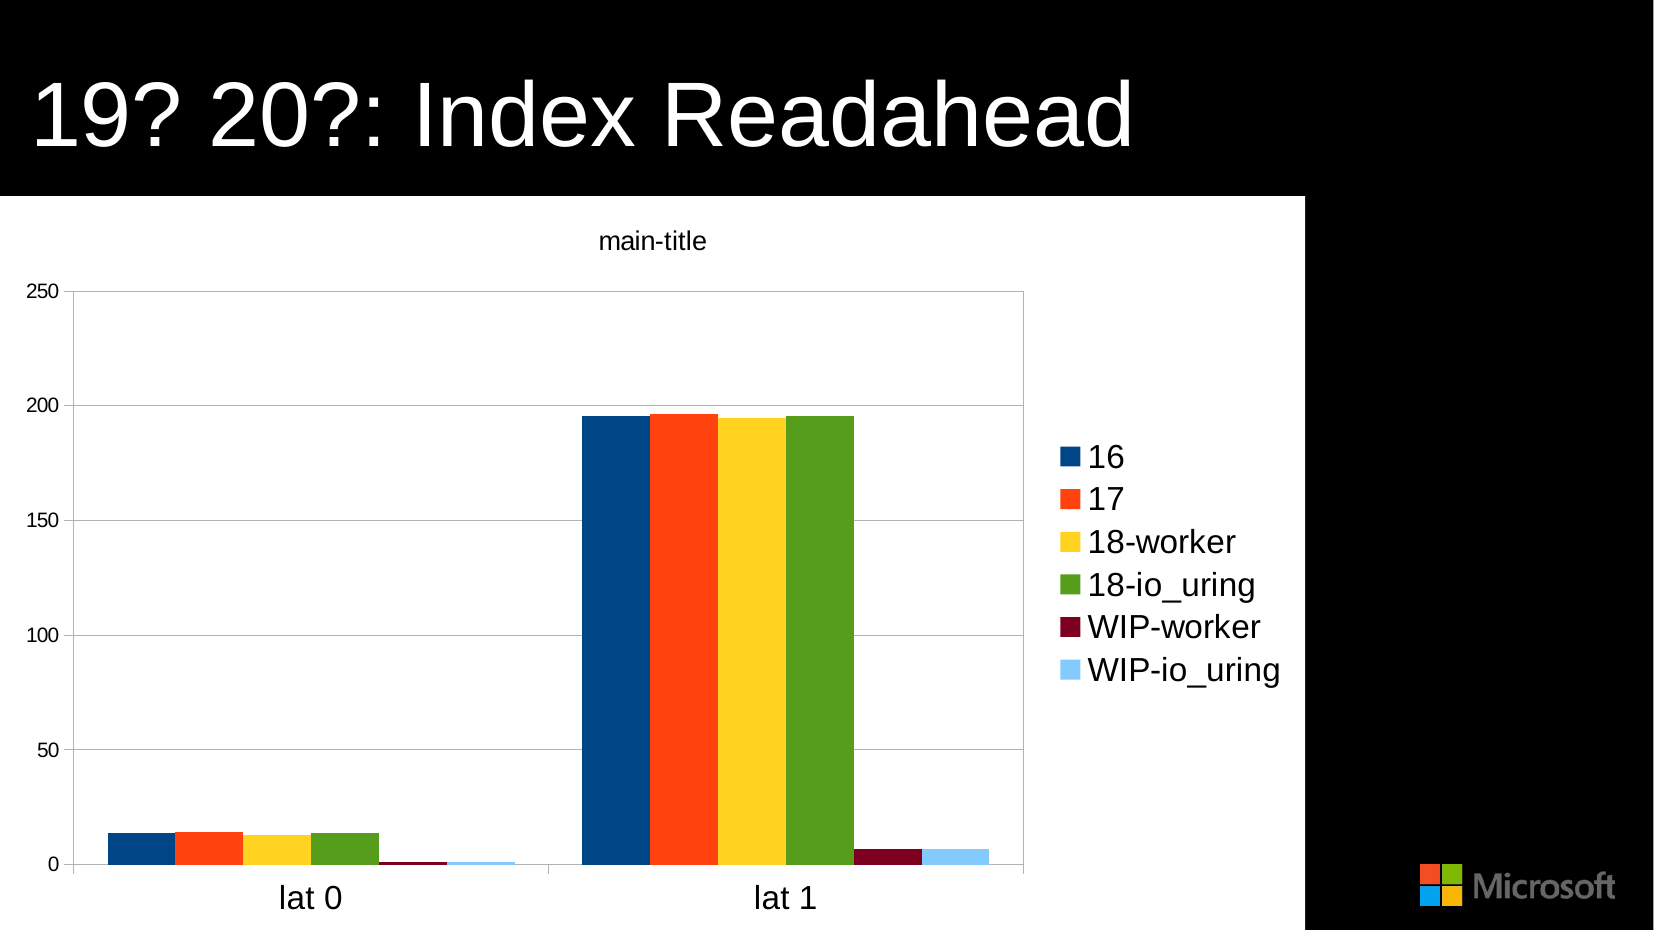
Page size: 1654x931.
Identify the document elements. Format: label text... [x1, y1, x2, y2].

title 19? 20?: Index Readahead [30, 37, 1621, 193]
chart [0, 196, 1306, 931]
picture [1420, 864, 1615, 906]
